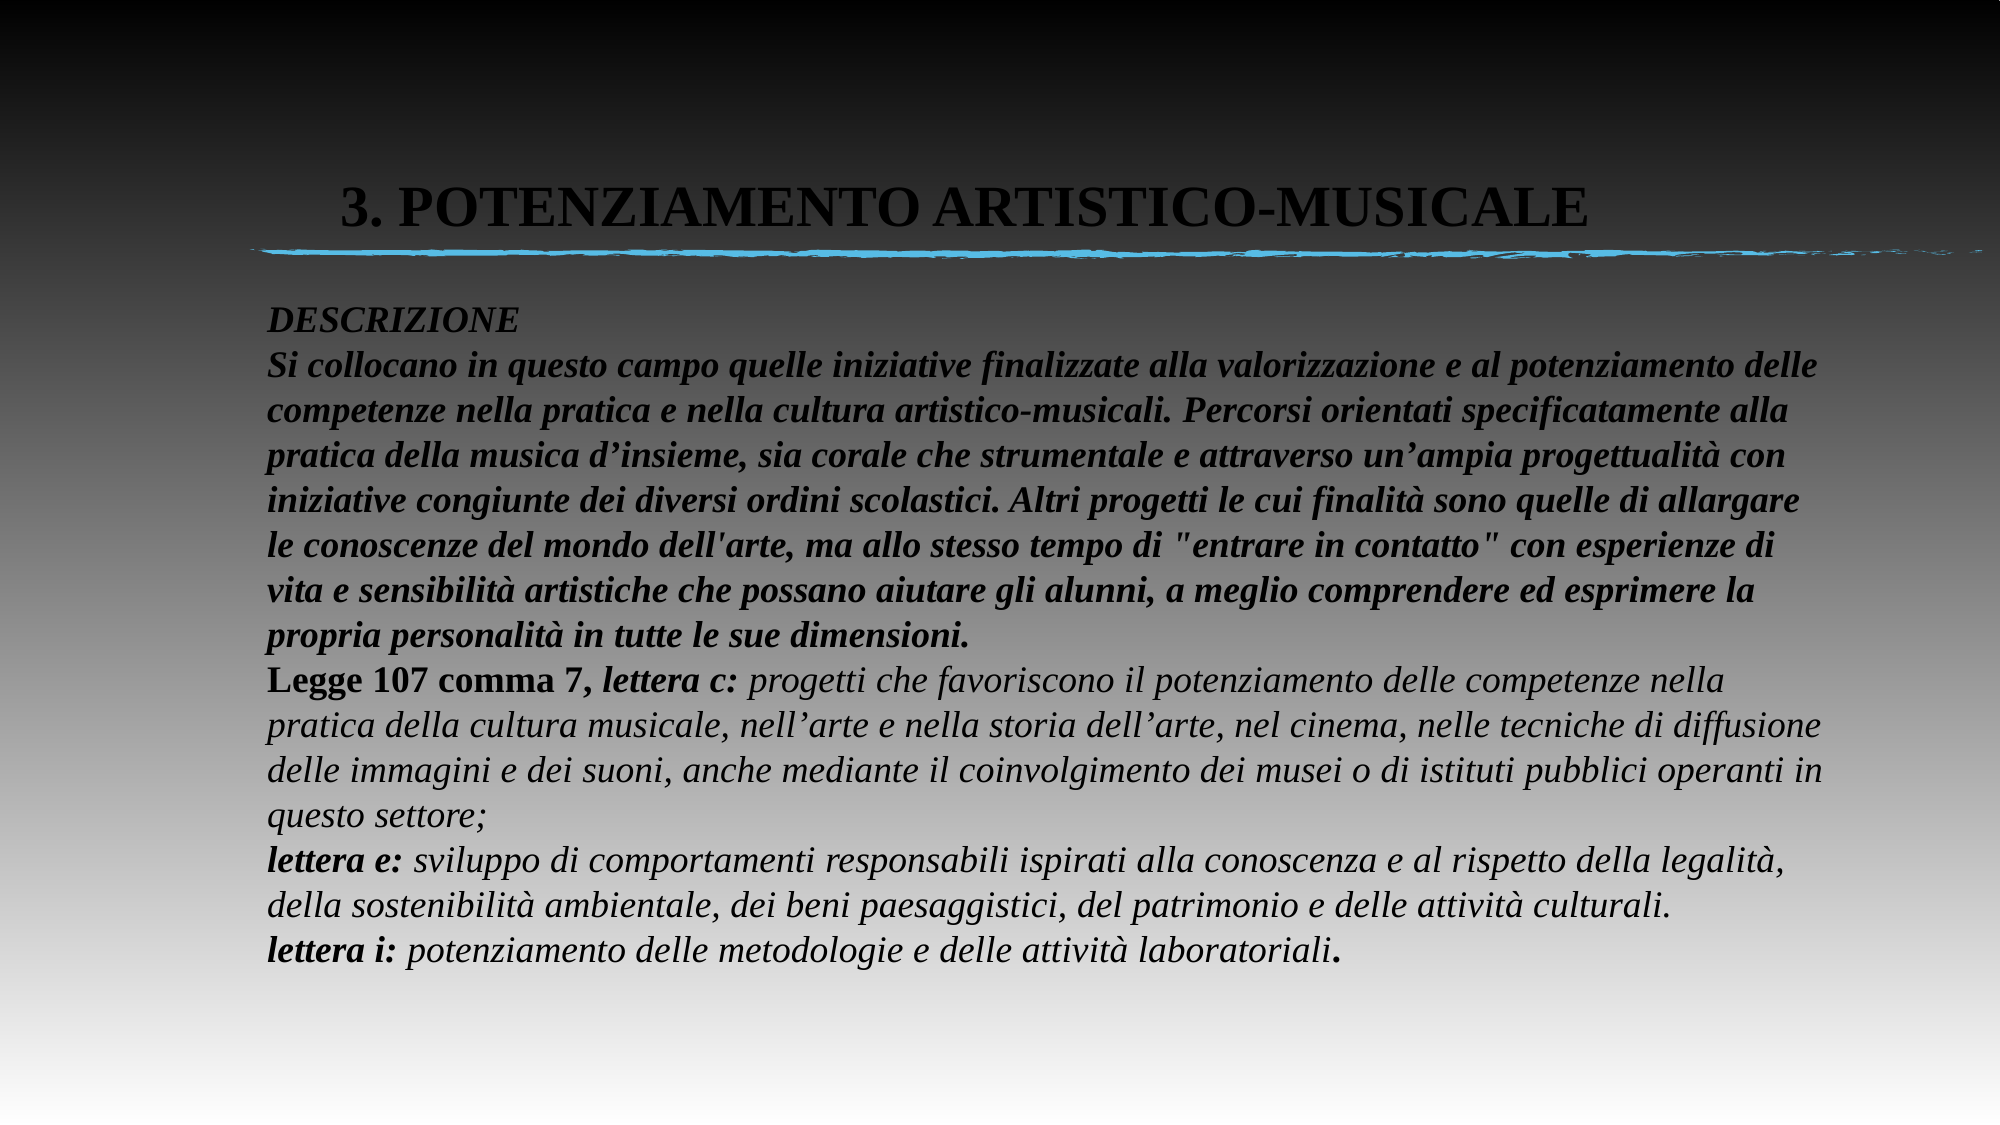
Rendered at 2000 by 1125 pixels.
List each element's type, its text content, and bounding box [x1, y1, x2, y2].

text_box DESCRIZIONE Si collocano in questo campo quelle iniziative finalizzate alla valorizzazione e al potenziamento delle competenze nella pratica e nella cultura artistico-musicali. Percorsi orientati specificatamente alla pratica della musica d’insieme, sia corale che strumentale e attraverso un’ampia progettualità con iniziative congiunte dei diversi ordini scolastici. Altri progetti le cui finalità sono quelle di allargare le conoscenze del mondo dell'arte, ma allo stesso tempo di "entrare in contatto" con esperienze di vita e sensibilità artistiche che possano aiutare gli alunni, a meglio comprendere ed esprimere la propria personalità in tutte le sue dimensioni. Legge 107 comma 7, lettera c: progetti che favoriscono il potenziamento delle competenze nella pratica della cultura musicale, nell’arte e nella storia dell’arte, nel cinema, nelle tecniche di diffusione delle immagini e dei suoni, anche mediante il coinvolgimento dei musei o di istituti pubblici operanti in questo settore; lettera e: sviluppo di comportamenti responsabili ispirati alla conoscenza e al rispetto della legalità, della sostenibilità ambientale, dei beni paesaggistici, del patrimonio e delle attività culturali. lettera i: potenziamento delle metodologie e delle attività laboratoriali. [252, 287, 1842, 978]
title [231, 96, 1862, 248]
text_box 3. POTENZIAMENTO ARTISTICO-MUSICALE [116, 116, 1815, 246]
